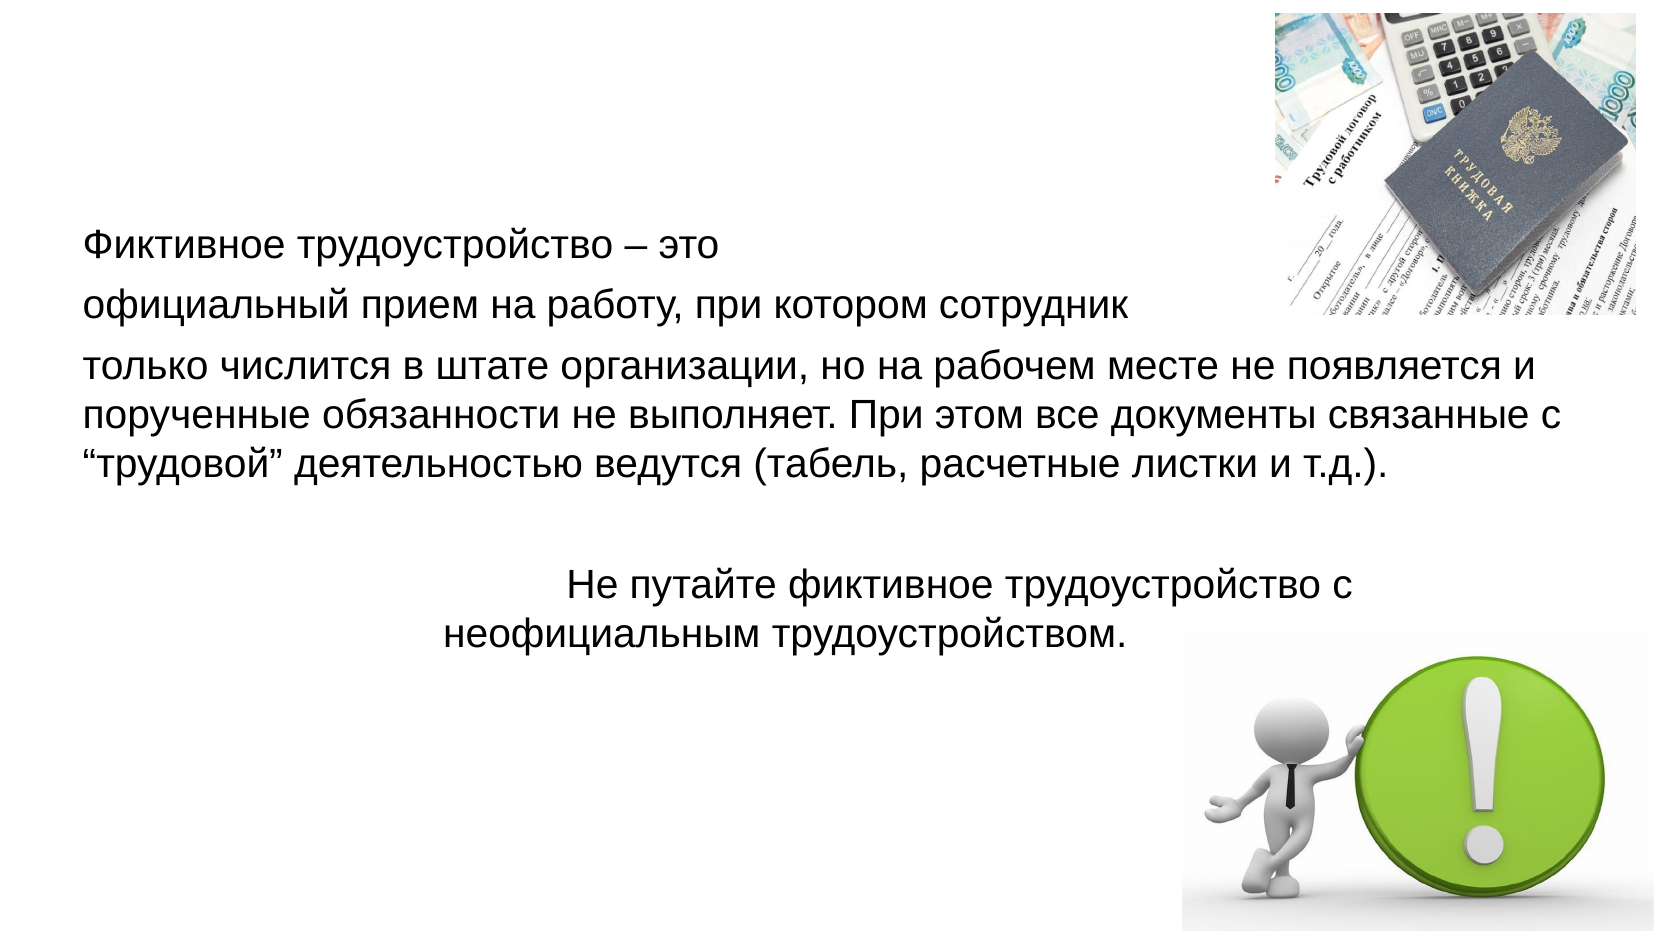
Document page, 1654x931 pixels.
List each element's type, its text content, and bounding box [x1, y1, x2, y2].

picture [1275, 13, 1636, 316]
picture [1182, 631, 1654, 931]
list Фиктивное трудоустройство – это официальный прием на работу, при котором сотрудник только числится в штате организации, но на рабочем месте не появляется и порученные обязанности не выполняет. При этом все документы связанные с “трудовой” деятельностью ведутся (табель, расчетные листки и т.д.). Не путайте фиктивное трудоустройство с неофициальным трудоустройством. [82, 217, 1571, 758]
